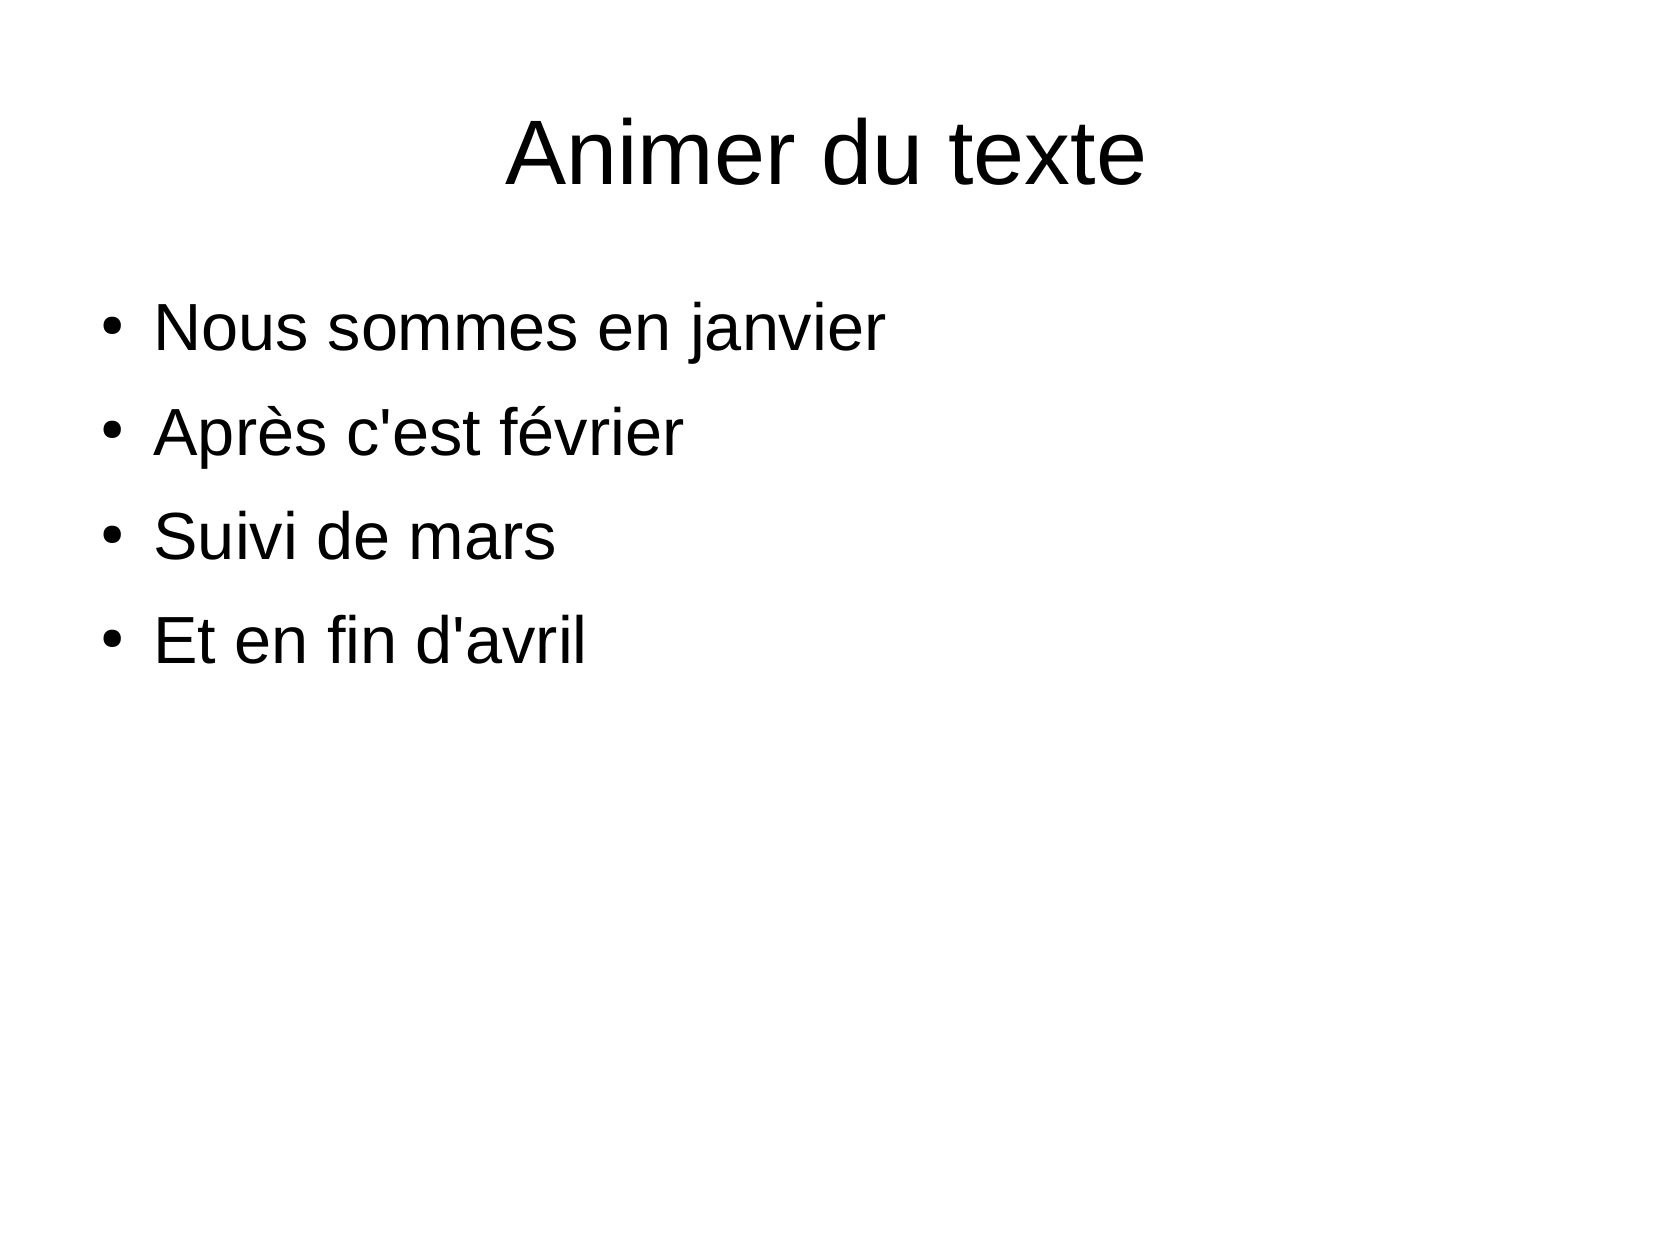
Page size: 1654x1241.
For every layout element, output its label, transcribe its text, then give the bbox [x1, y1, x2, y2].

list Nous sommes en janvier Après c'est février Suivi de mars Et en fin d'avril [82, 290, 1571, 1109]
title Animer du texte [82, 49, 1571, 257]
